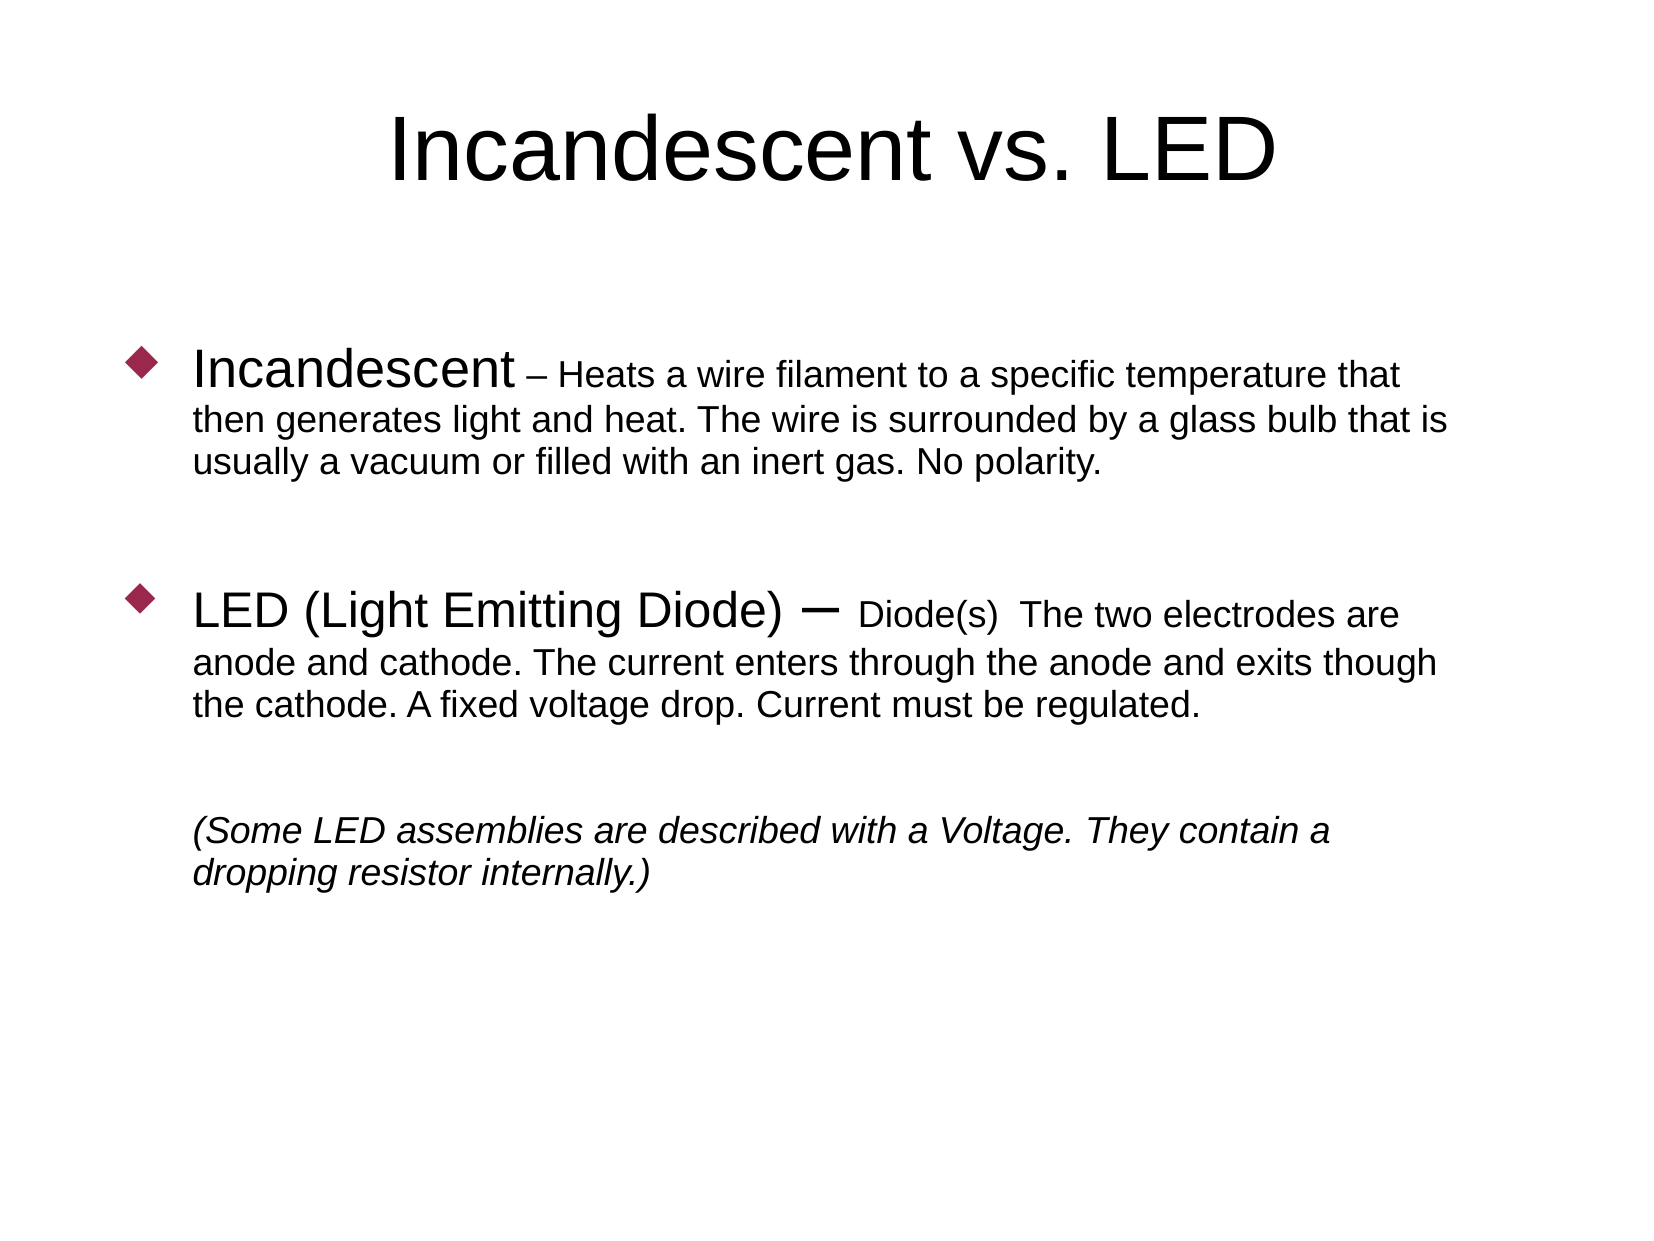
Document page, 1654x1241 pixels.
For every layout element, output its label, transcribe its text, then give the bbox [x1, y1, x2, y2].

text_box Incandescent – Heats a wire filament to a specific temperature that then generates light and heat. The wire is surrounded by a glass bulb that is usually a vacuum or filled with an inert gas. No polarity. LED (Light Emitting Diode) – Diode(s) The two electrodes are anode and cathode. The current enters through the anode and exits though the cathode. A fixed voltage drop. Current must be regulated. (Some LED assemblies are described with a Voltage. They contain a dropping resistor internally.) [95, 330, 1486, 943]
text_box Incandescent vs. LED [377, 97, 1291, 200]
